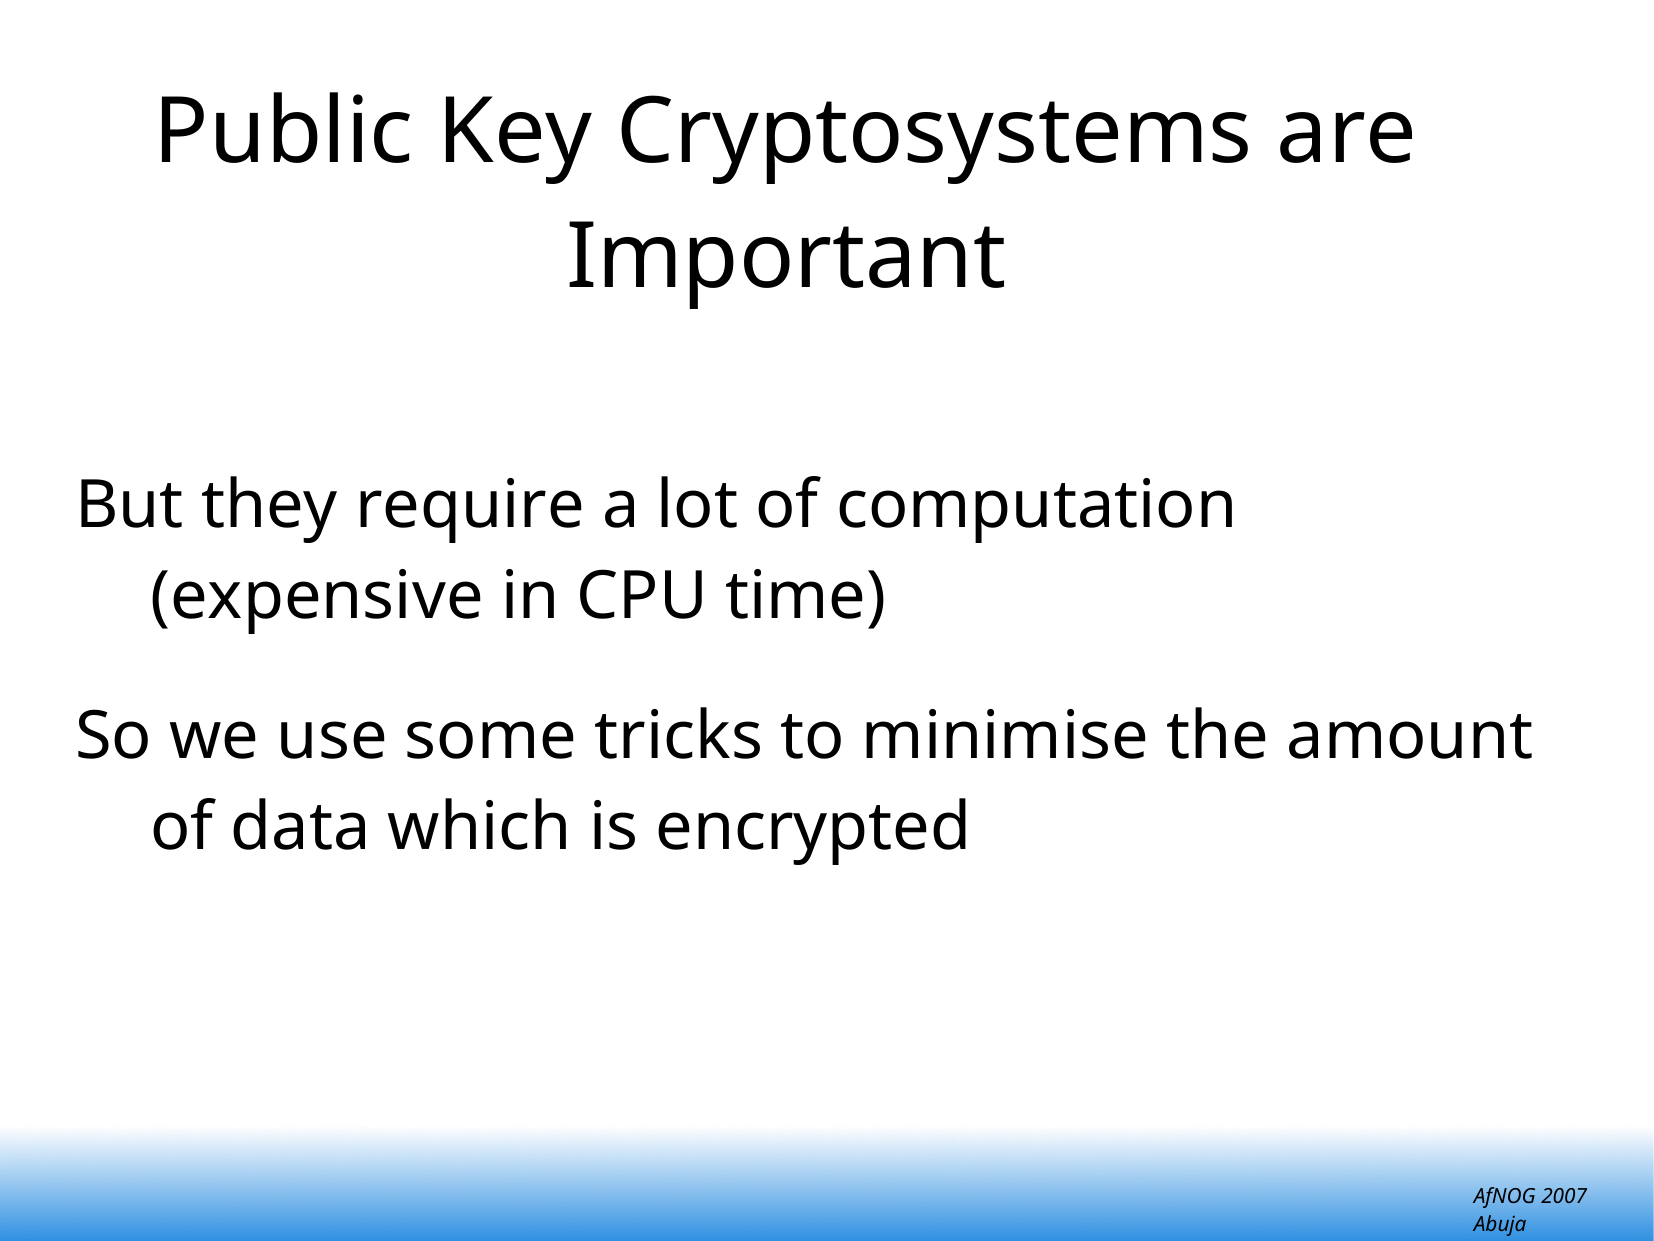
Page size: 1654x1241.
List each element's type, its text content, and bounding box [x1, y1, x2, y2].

title Public Key Cryptosystems are Important [145, 64, 1428, 296]
picture [0, 1124, 1654, 1241]
list But they require a lot of computation (expensive in CPU time) So we use some tricks to minimise the amount of data which is encrypted [75, 456, 1554, 848]
